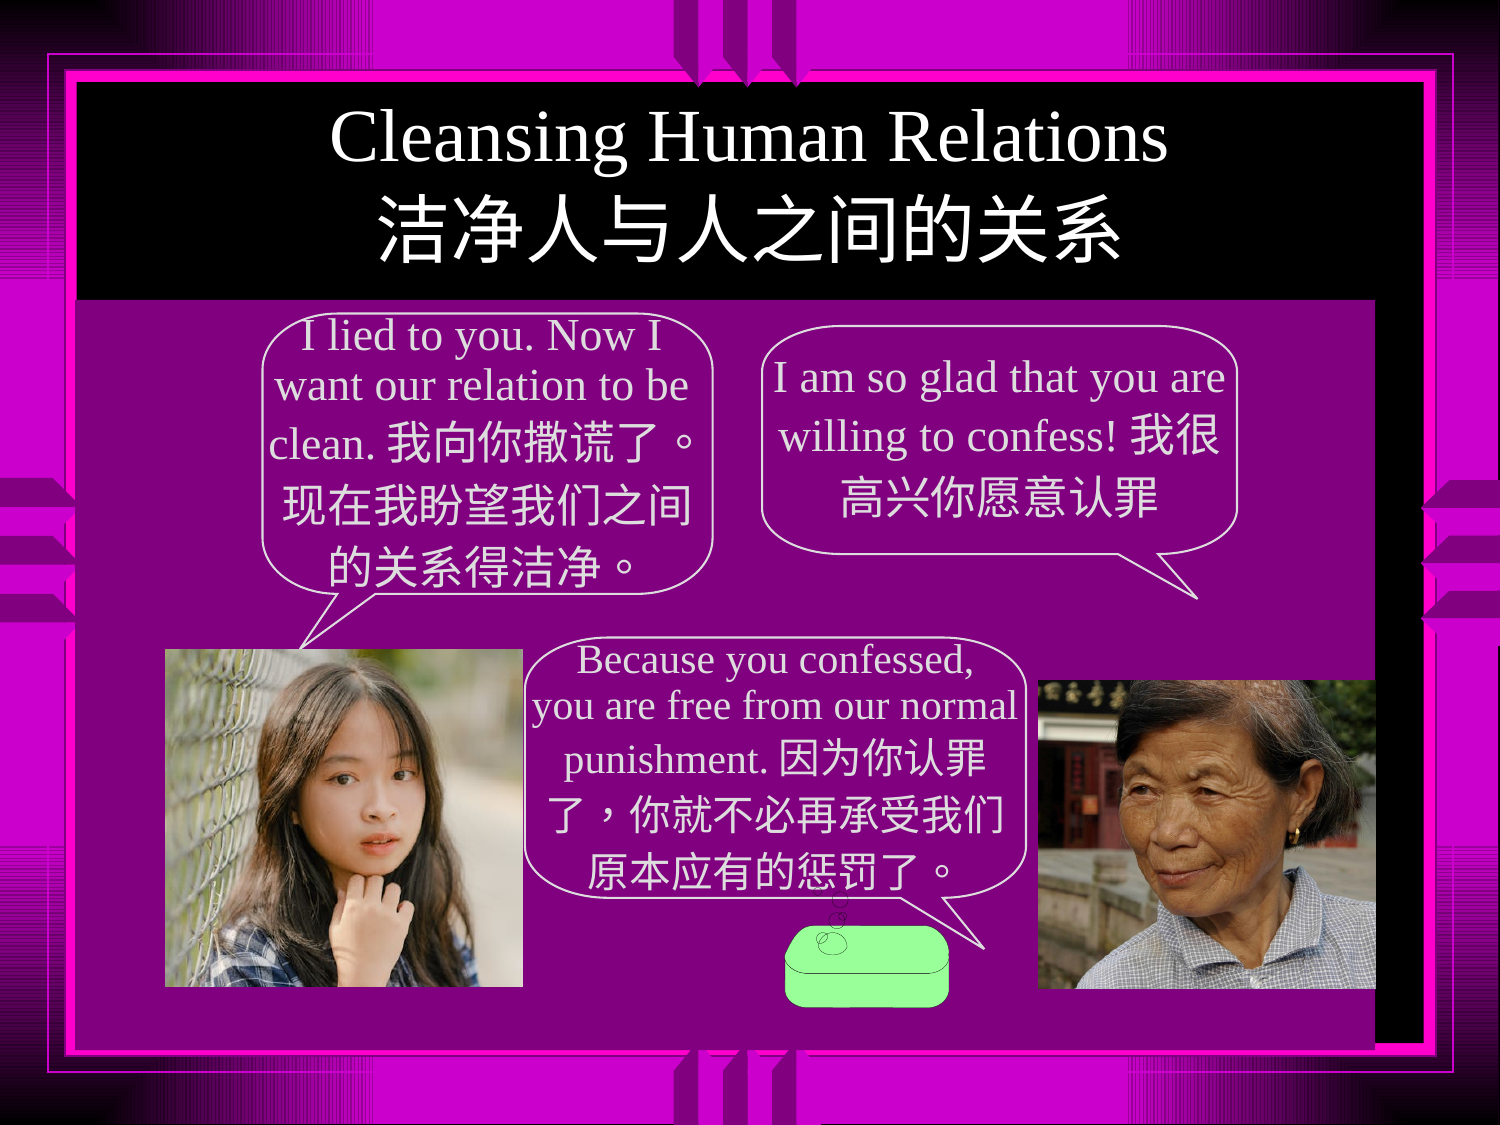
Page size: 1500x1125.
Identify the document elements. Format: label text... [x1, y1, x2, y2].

text_box I am so glad that you are willing to confess!我很 高兴你愿意认罪 [762, 325, 1238, 599]
title Cleansing Human Relations 洁净人与人之间的关系 [112, 99, 1388, 288]
text_box I lied to you. Now I want our relation to be clean.我向你撒谎了。 现在我盼望我们之间 的关系得洁净。 [262, 313, 713, 649]
text_box [75, 299, 1376, 1051]
picture [165, 649, 523, 987]
picture [784, 887, 949, 1008]
picture [1038, 680, 1376, 989]
text_box Because you confessed, you are free from our normal punishment.因为你认罪 了，你就不必再承受我们 原本应有的惩罚了。 [524, 637, 1027, 898]
